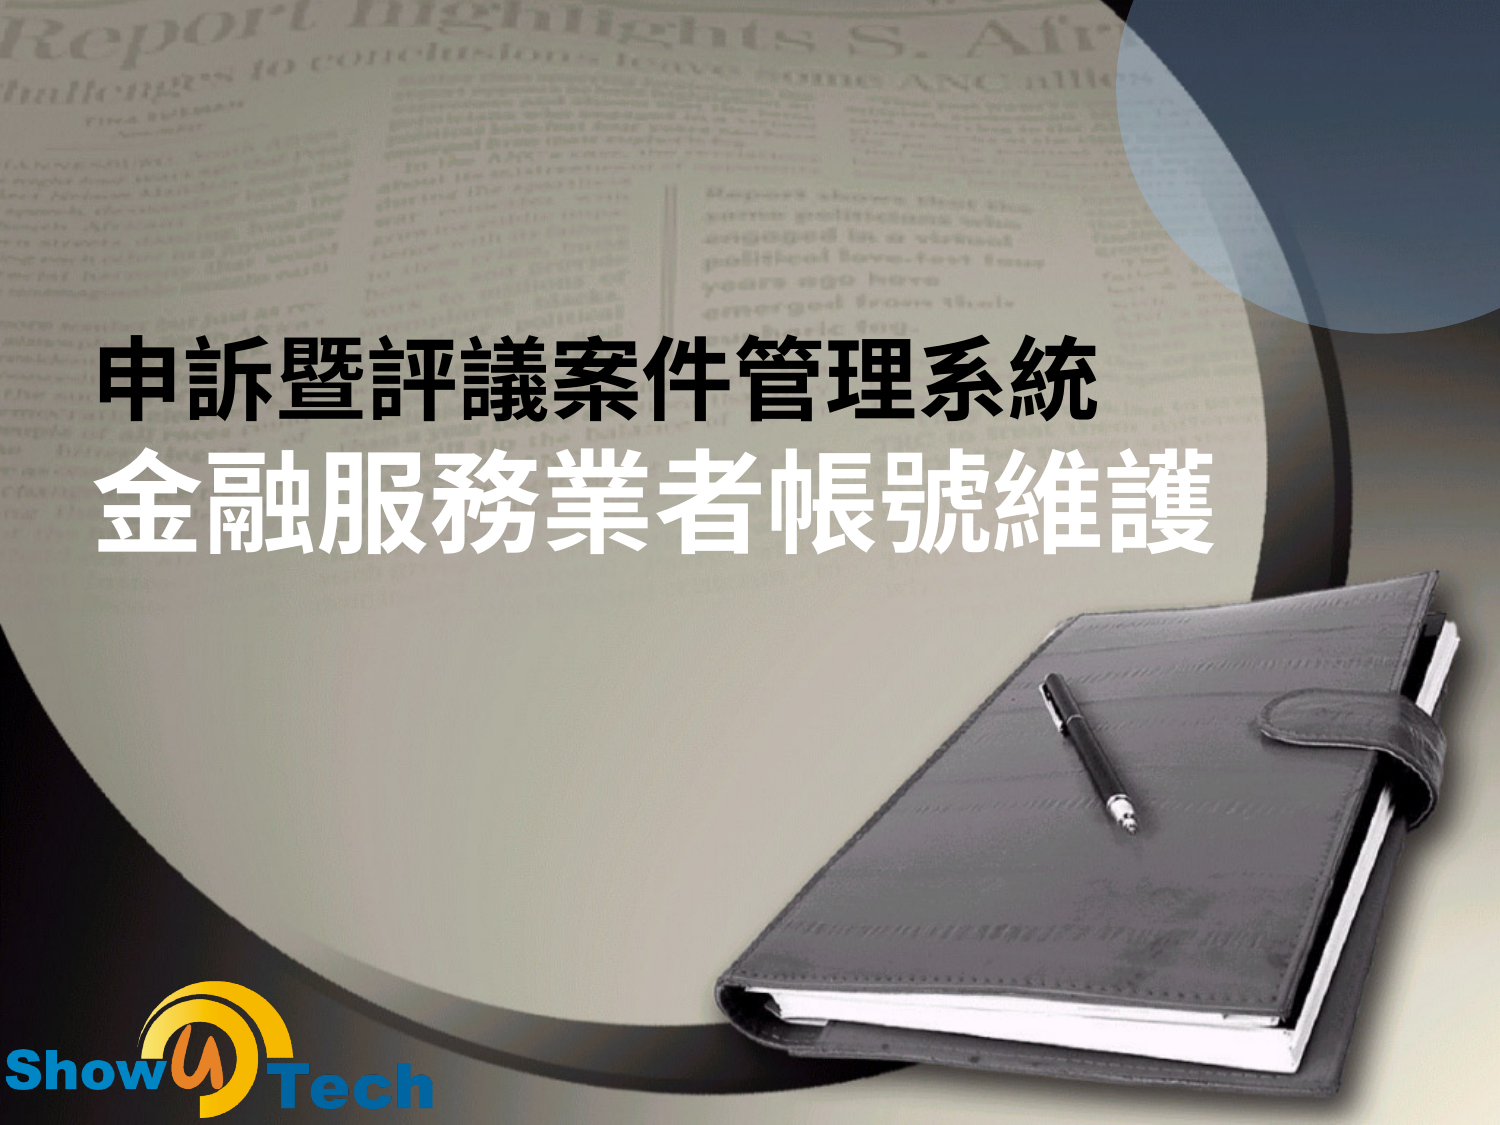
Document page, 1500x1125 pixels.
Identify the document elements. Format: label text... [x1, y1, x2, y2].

title 申訴暨評議案件管理系統 金融服務業者帳號維護 [76, 314, 1424, 556]
